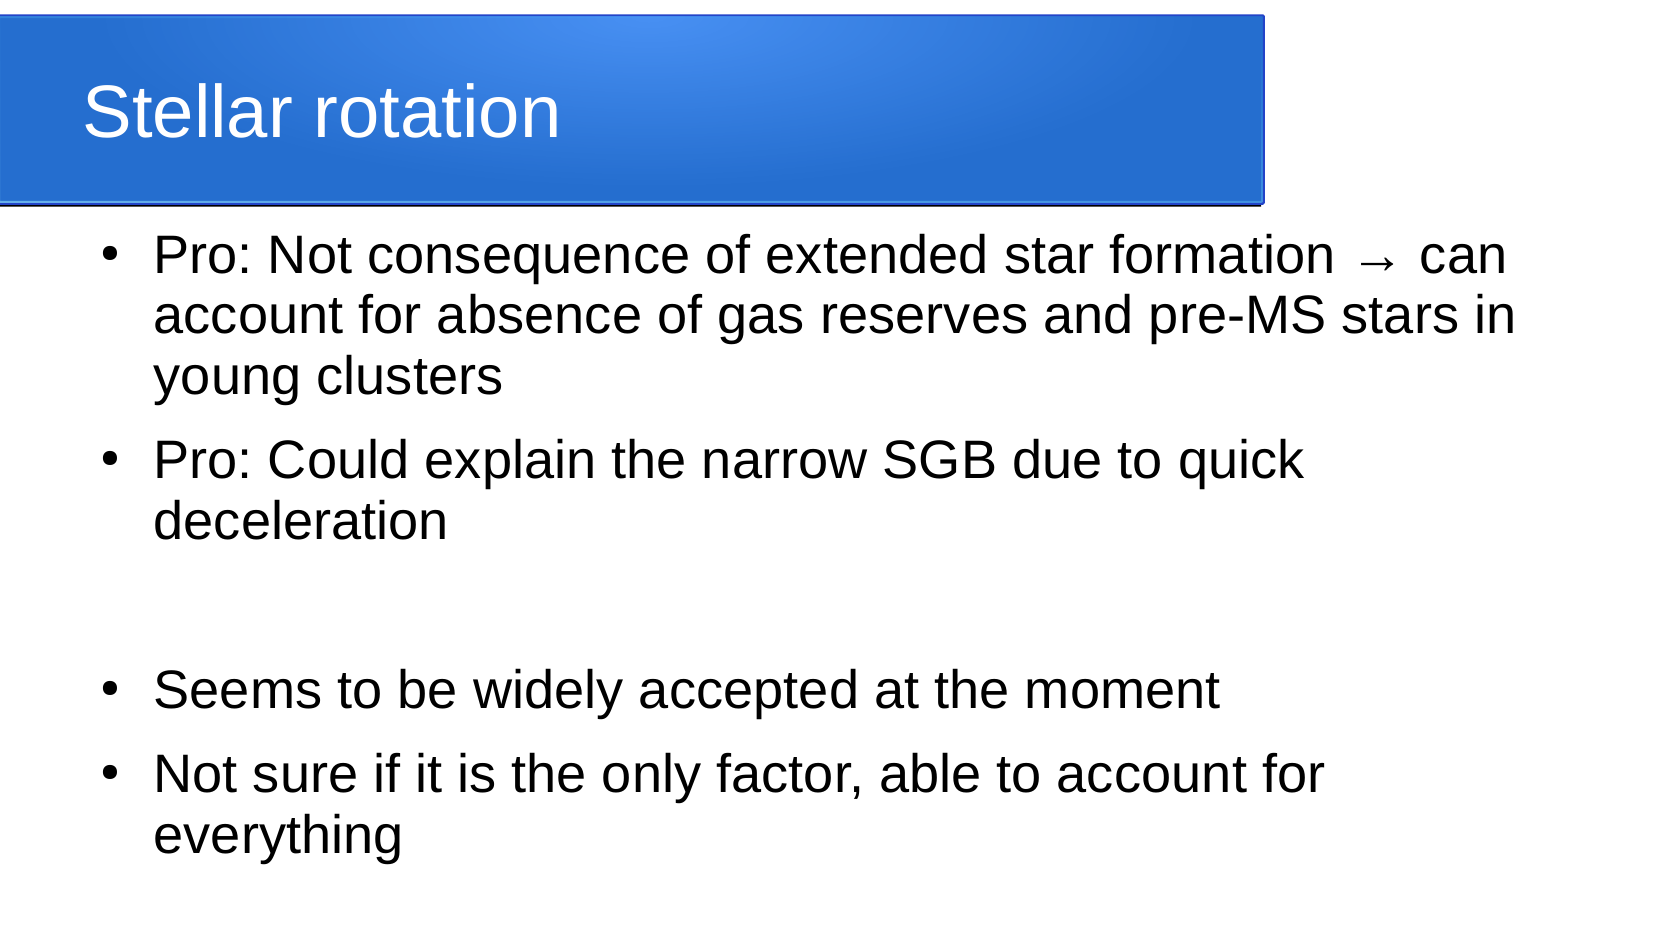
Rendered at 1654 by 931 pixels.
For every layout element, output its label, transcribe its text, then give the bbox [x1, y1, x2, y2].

title Stellar rotation [82, 35, 1235, 189]
list Pro: Not consequence of extended star formation → can account for absence of gas reserves and pre-MS stars in young clusters Pro: Could explain the narrow SGB due to quick deceleration Seems to be widely accepted at the moment Not sure if it is the only factor, able to account for everything [82, 224, 1571, 871]
